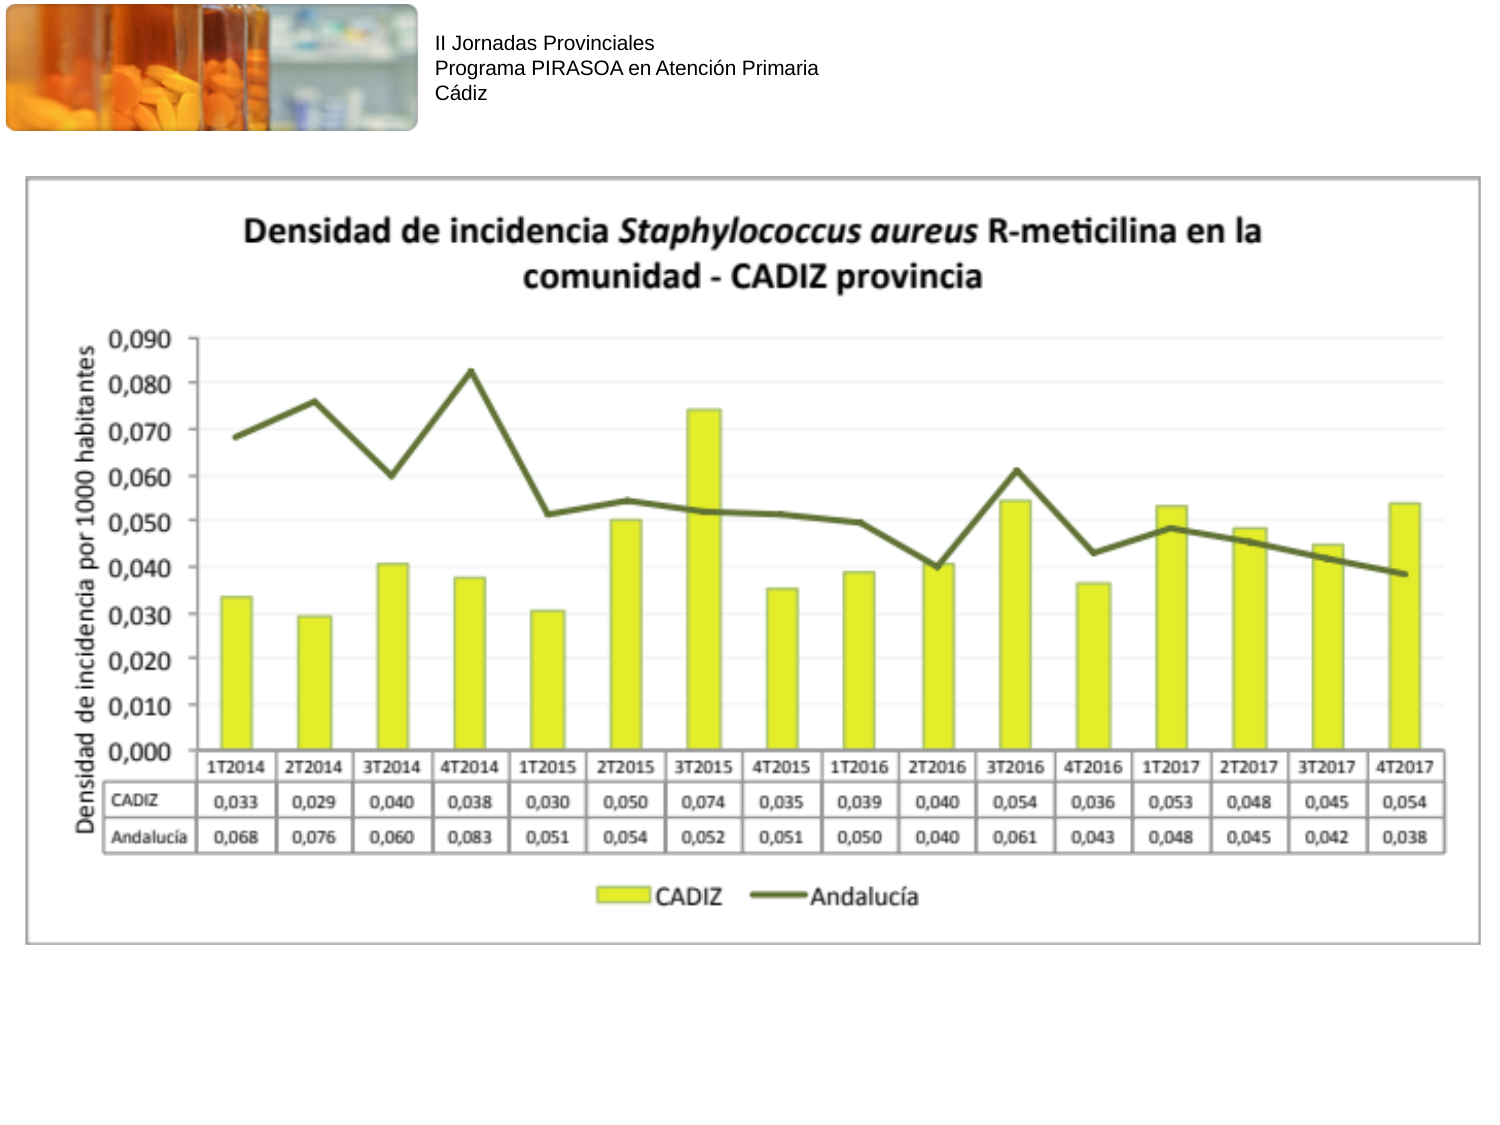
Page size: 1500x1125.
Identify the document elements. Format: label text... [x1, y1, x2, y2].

picture [24, 175, 1481, 945]
picture [5, 4, 420, 131]
text_box II Jornadas Provinciales Programa PIRASOA en Atención Primaria Cádiz [420, 22, 882, 112]
